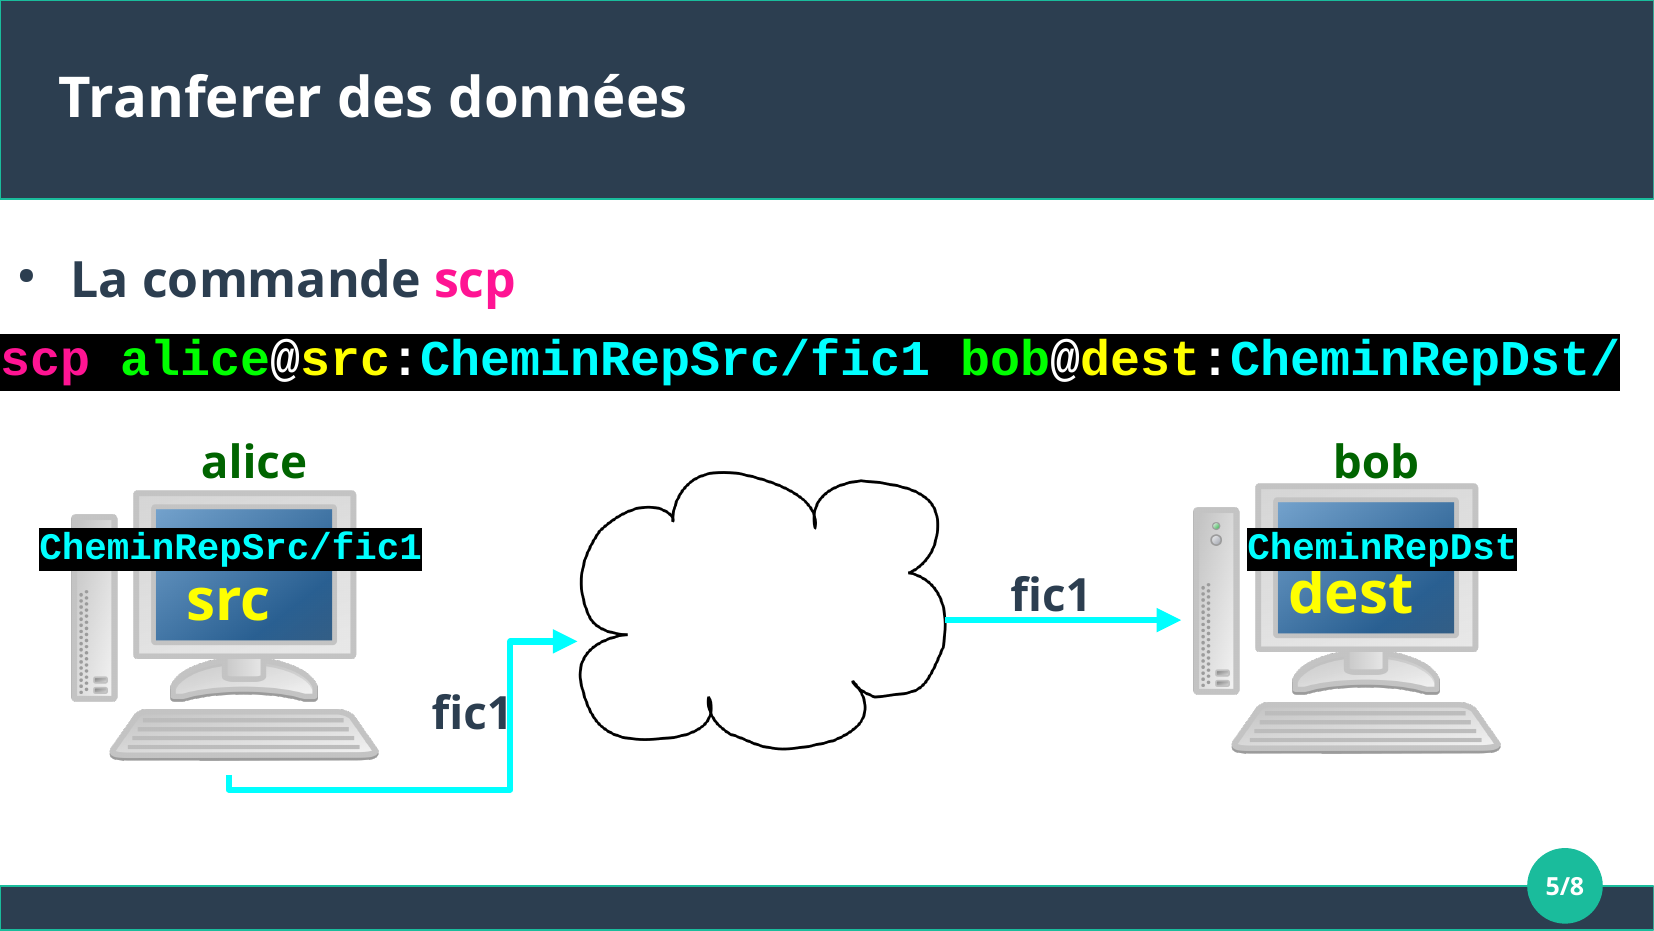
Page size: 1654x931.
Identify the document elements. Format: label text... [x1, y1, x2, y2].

list La commande scp scp alice@src:CheminRepSrc/fic1 bob@dest:CheminRepDst/ [0, 243, 1654, 864]
title Tranferer des données [59, 37, 1595, 155]
text_box fic1 [413, 673, 532, 751]
picture [14, 472, 443, 775]
picture [577, 442, 975, 840]
text_box alice [153, 421, 355, 500]
text_box fic1 [992, 555, 1111, 633]
picture [1136, 465, 1565, 768]
text_box bob [1275, 421, 1477, 500]
text_box CheminRepSrc/fic1 [24, 520, 437, 579]
text_box CheminRepDst [1176, 520, 1589, 579]
